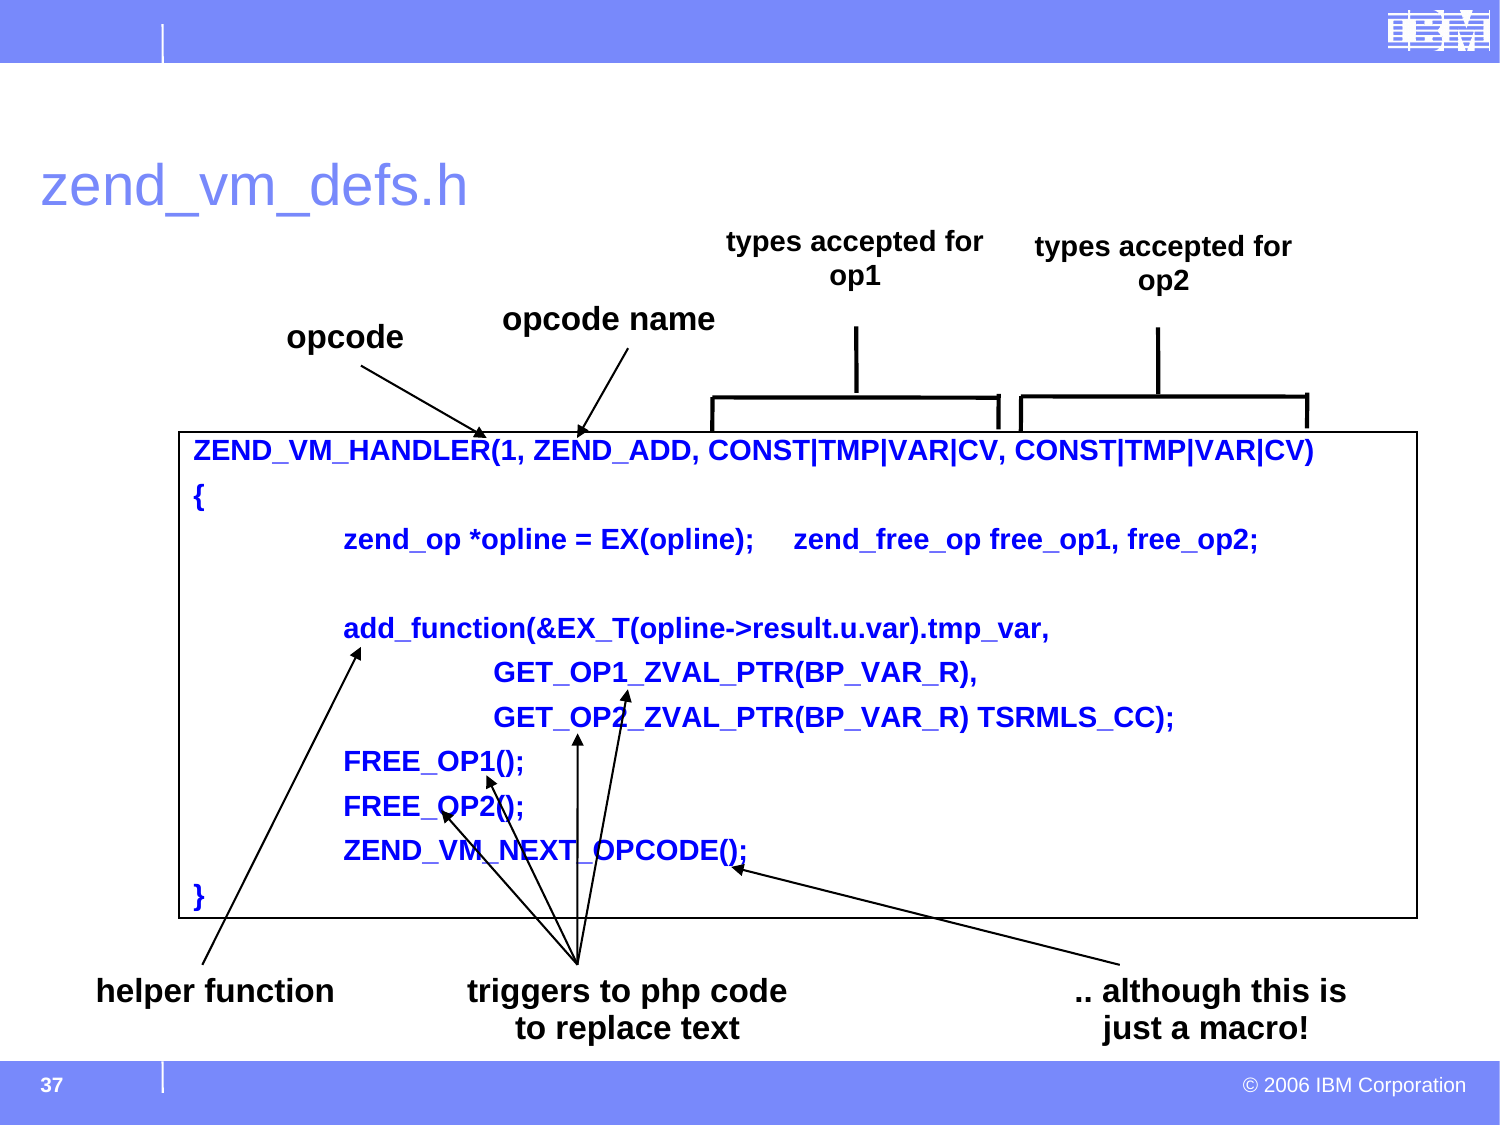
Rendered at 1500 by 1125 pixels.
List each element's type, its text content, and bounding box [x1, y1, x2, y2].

title zend_vm_defs.h [25, 123, 1378, 225]
text_box types accepted for op2 [1019, 235, 1308, 303]
text_box opcode [271, 310, 420, 363]
text_box triggers to php code to replace text [441, 964, 815, 1055]
text_box opcode name [486, 292, 732, 346]
text_box helper function [70, 964, 362, 1075]
text_box ZEND_VM_HANDLER(1, ZEND_ADD, CONST|TMP|VAR|CV, CONST|TMP|VAR|CV)‏ { zend_op *opline = EX(opline); zend_free_op free_op1, free_op2; add_function(&EX_T(opline->result.u.var).tmp_var, GET_OP1_ZVAL_PTR(BP_VAR_R), GET_OP2_ZVAL_PTR(BP_VAR_R) TSRMLS_CC); FREE_OP1(); FREE_OP2(); ZEND_VM_NEXT_OPCODE(); } [178, 432, 1417, 918]
text_box .. although this is just a macro! [1043, 964, 1378, 1055]
text_box types accepted for op1 [711, 230, 1000, 297]
